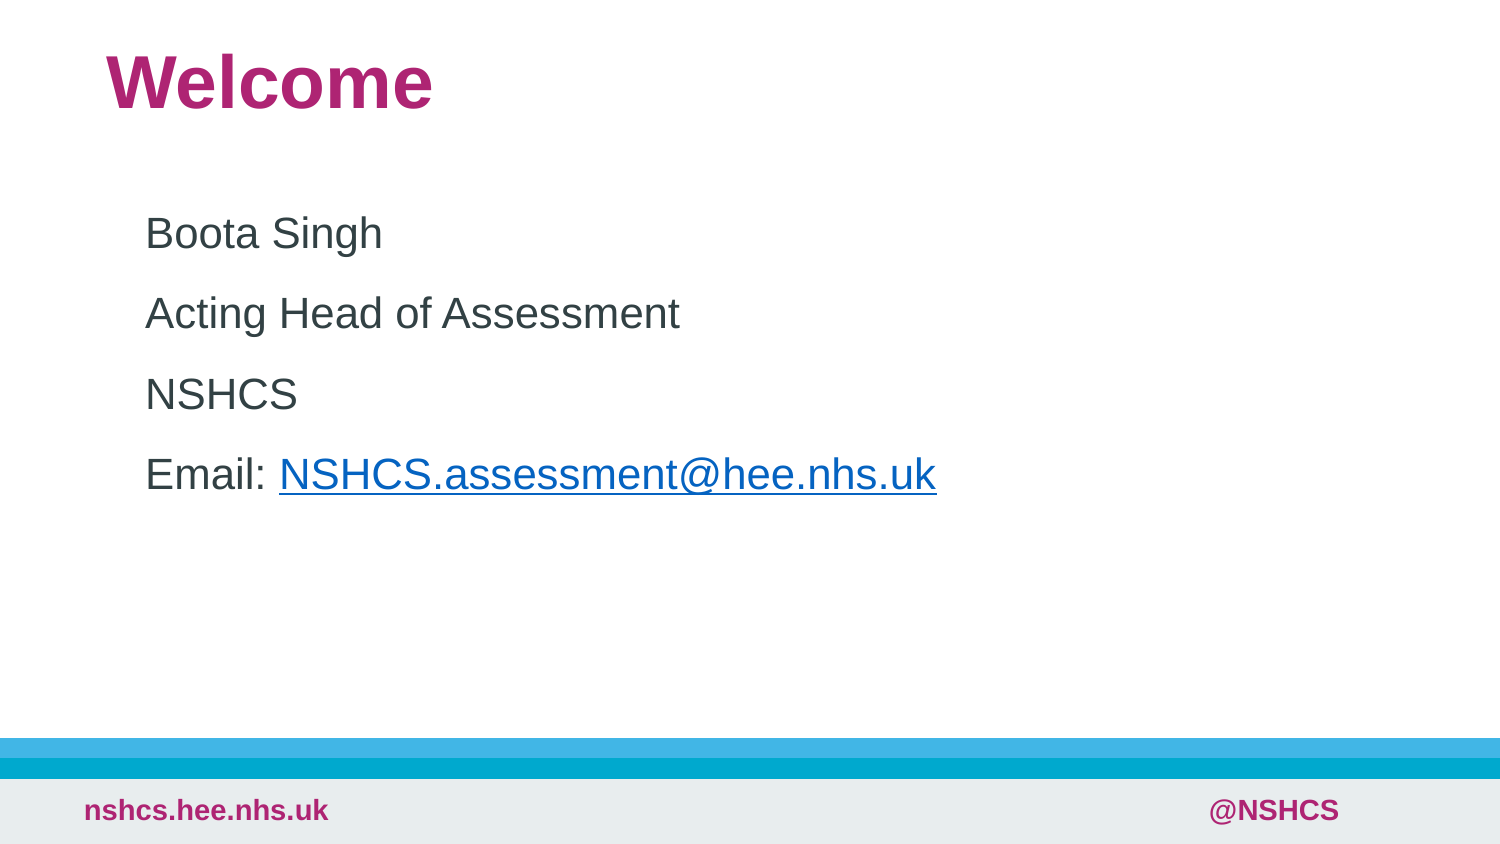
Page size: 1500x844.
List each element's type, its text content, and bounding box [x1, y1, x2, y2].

text_box Boota Singh Acting Head of Assessment NSHCS Email: NSHCS.assessment@hee.nhs.uk [133, 205, 1047, 537]
title Welcome [91, 2, 1386, 166]
